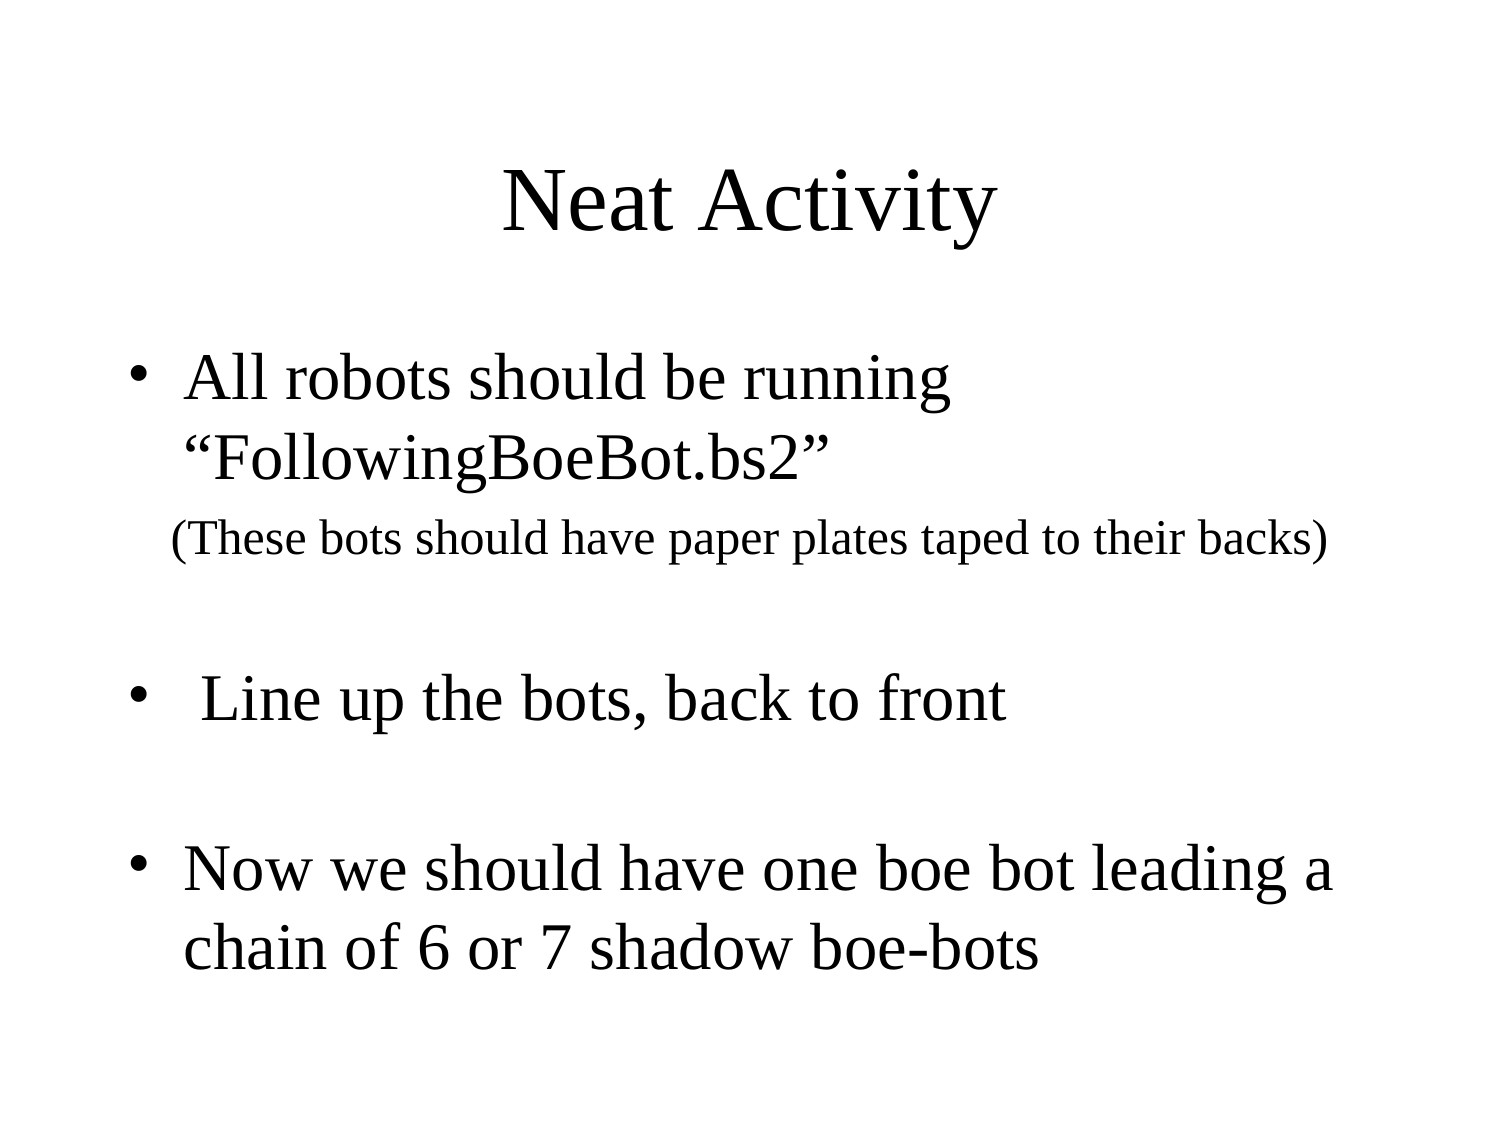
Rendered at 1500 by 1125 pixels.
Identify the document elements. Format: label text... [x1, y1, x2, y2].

list All robots should be running “FollowingBoeBot.bs2” (These bots should have paper plates taped to their backs) Line up the bots, back to front Now we should have one boe bot leading a chain of 6 or 7 shadow boe-bots [112, 324, 1388, 1001]
title Neat Activity [112, 99, 1388, 288]
